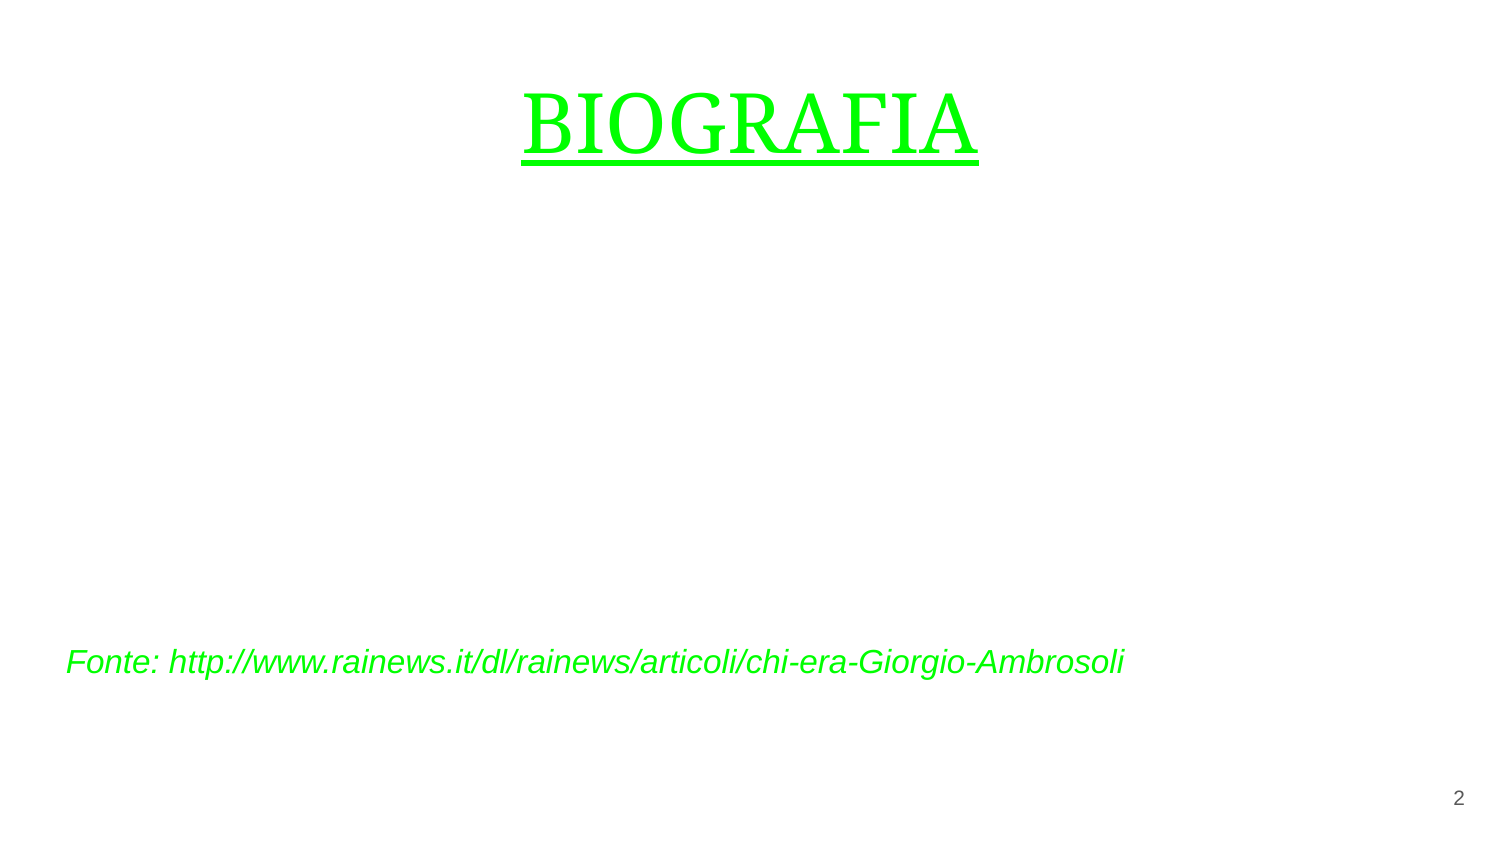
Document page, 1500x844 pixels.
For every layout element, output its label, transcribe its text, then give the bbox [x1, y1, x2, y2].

list Giorgio Ambrosoli nel 1974 venne scelto come commissario liquidatore della Banca Privata Italiana, portata quasi al fallimento dal banchiere siciliano Michele Sindona. Ambrosoli si rese conto che c’erano gravi irregolarità nei conti e che i libri contabili erano falsati. Ambrosoli assunse la direzione della banca e presto divenne oggetto di pressioni e di tentativi di corruzione, che divennero ben preso minacce di morte. Ambrosoli capì che la sua vita era a rischio, ma continuò ad andare avanti nelle ricerche perché per lui era stata un’occasione unica di fare qualcosa per il paese italiano. Fonte: http://www.rainews.it/dl/rainews/articoli/chi-era-Giorgio-Ambrosoli [51, 189, 1449, 771]
title BIOGRAFIA [51, 72, 1449, 167]
